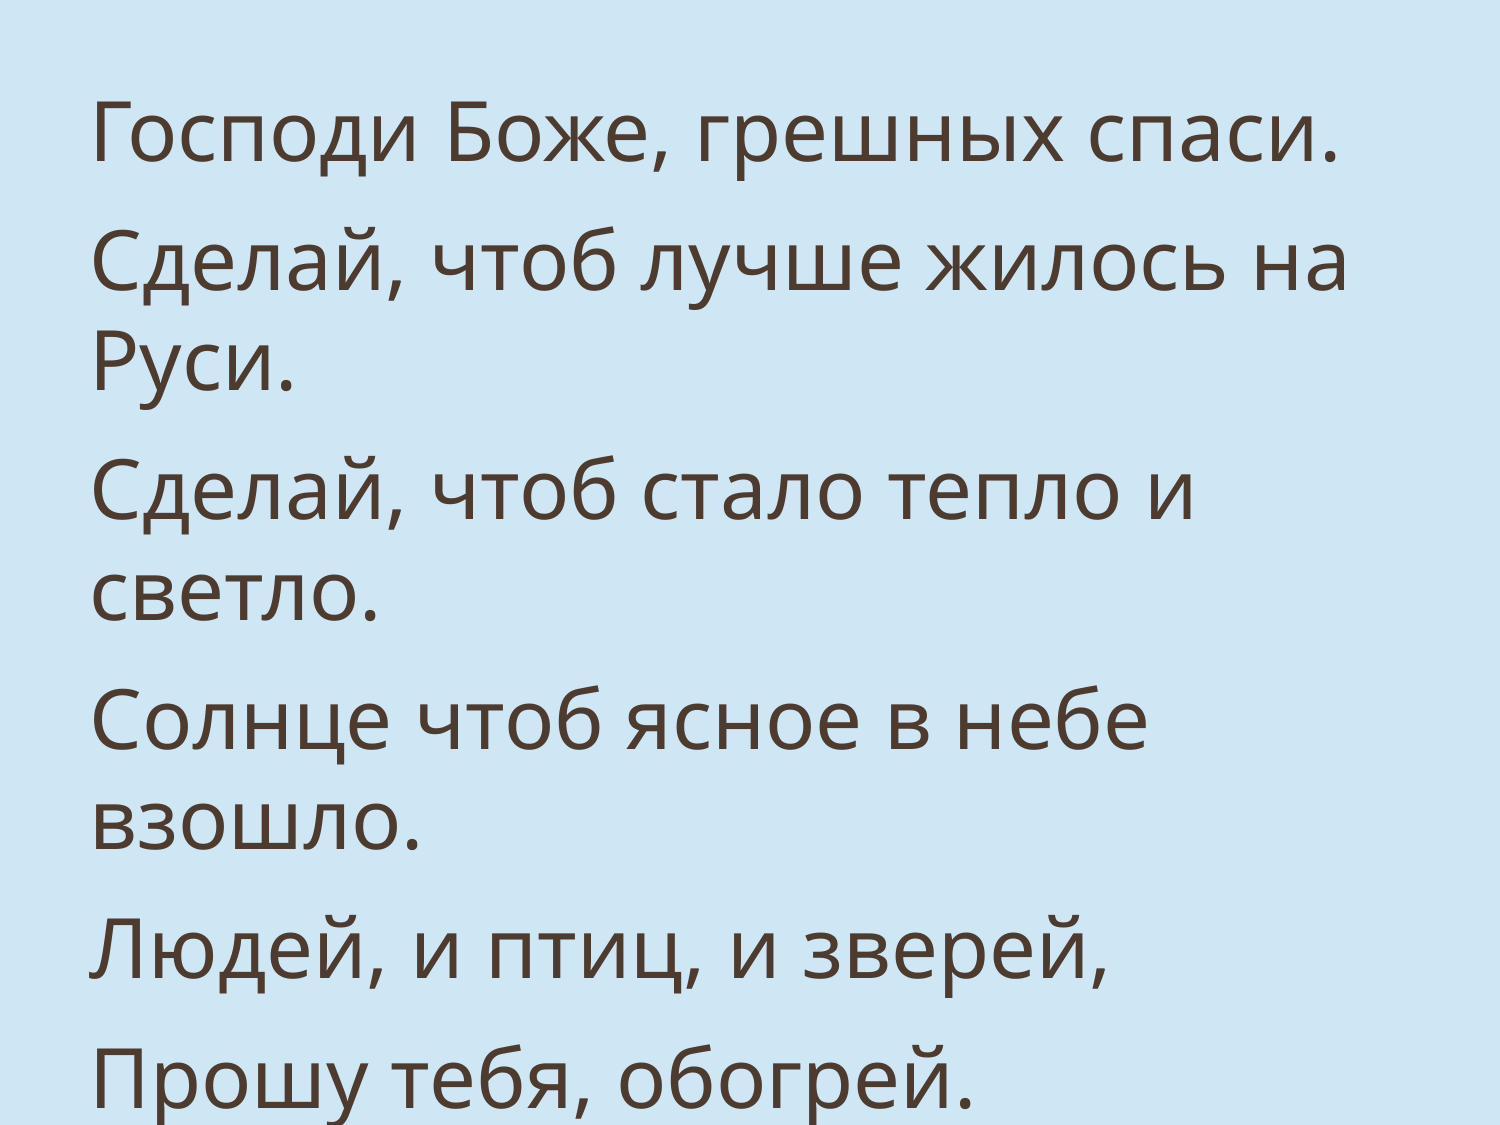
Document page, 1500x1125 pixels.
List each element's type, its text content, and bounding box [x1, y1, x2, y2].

list Господи Боже, грешных спаси. Сделай, чтоб лучше жилось на Руси. Сделай, чтоб стало тепло и светло. Солнце чтоб ясное в небе взошло. Людей, и птиц, и зверей, Прошу тебя, обогрей. А.Лунин [75, 70, 1425, 1005]
